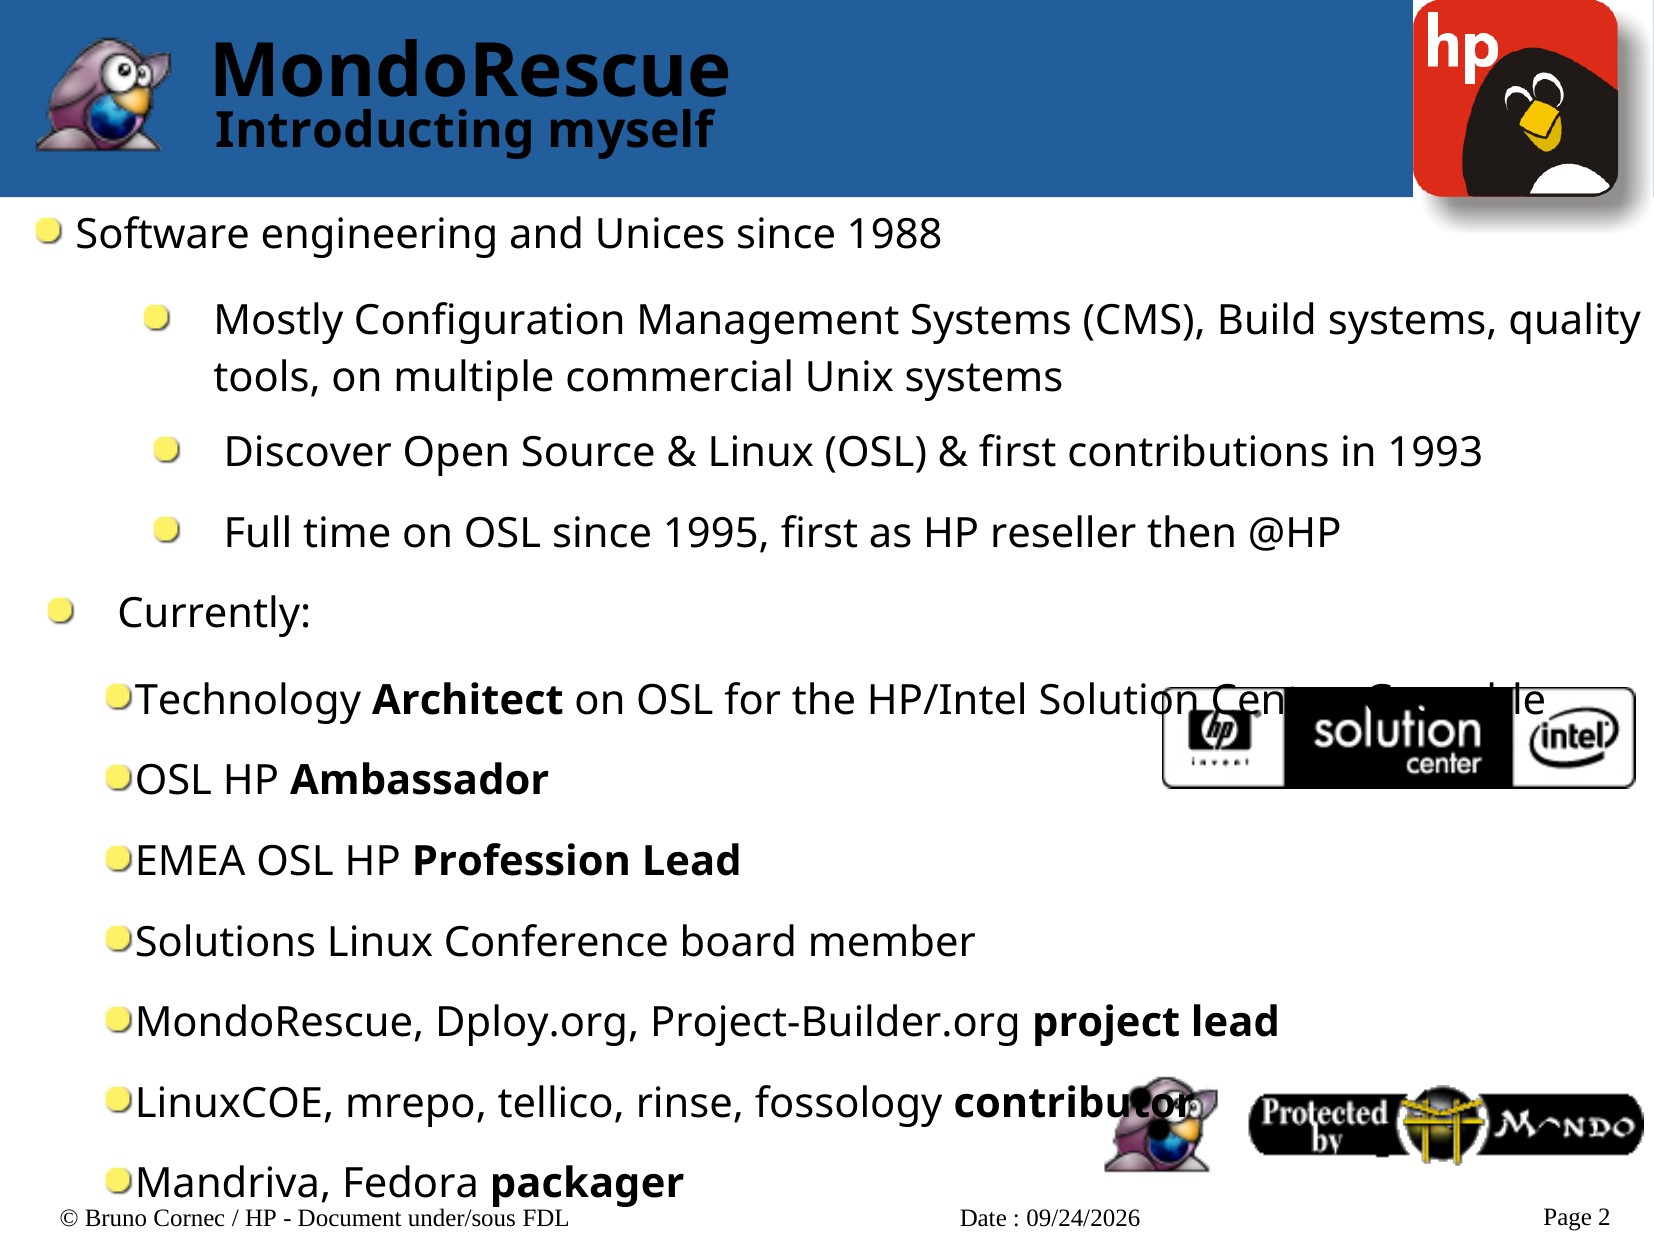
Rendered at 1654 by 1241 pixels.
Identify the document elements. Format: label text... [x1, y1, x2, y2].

title Introducting myself [215, 26, 1217, 203]
picture [104, 1166, 135, 1197]
list Software engineering and Unices since 1988 Mostly Configuration Management Systems (CMS), Build systems, quality tools, on multiple commercial Unix systems Discover Open Source & Linux (OSL) & first contributions in 1993 Full time on OSL since 1995, first as HP reseller then @HP Currently: Technology Architect on OSL for the HP/Intel Solution Center, Grenoble OSL HP Ambassador EMEA OSL HP Profession Lead Solutions Linux Conference board member MondoRescue, Dploy.org, Project-Builder.org project lead LinuxCOE, mrepo, tellico, rinse, fossology contributor Mandriva, Fedora packager [34, 203, 1654, 1155]
picture [1413, 0, 1654, 203]
picture [0, 0, 211, 199]
picture [1074, 1155, 1644, 1208]
